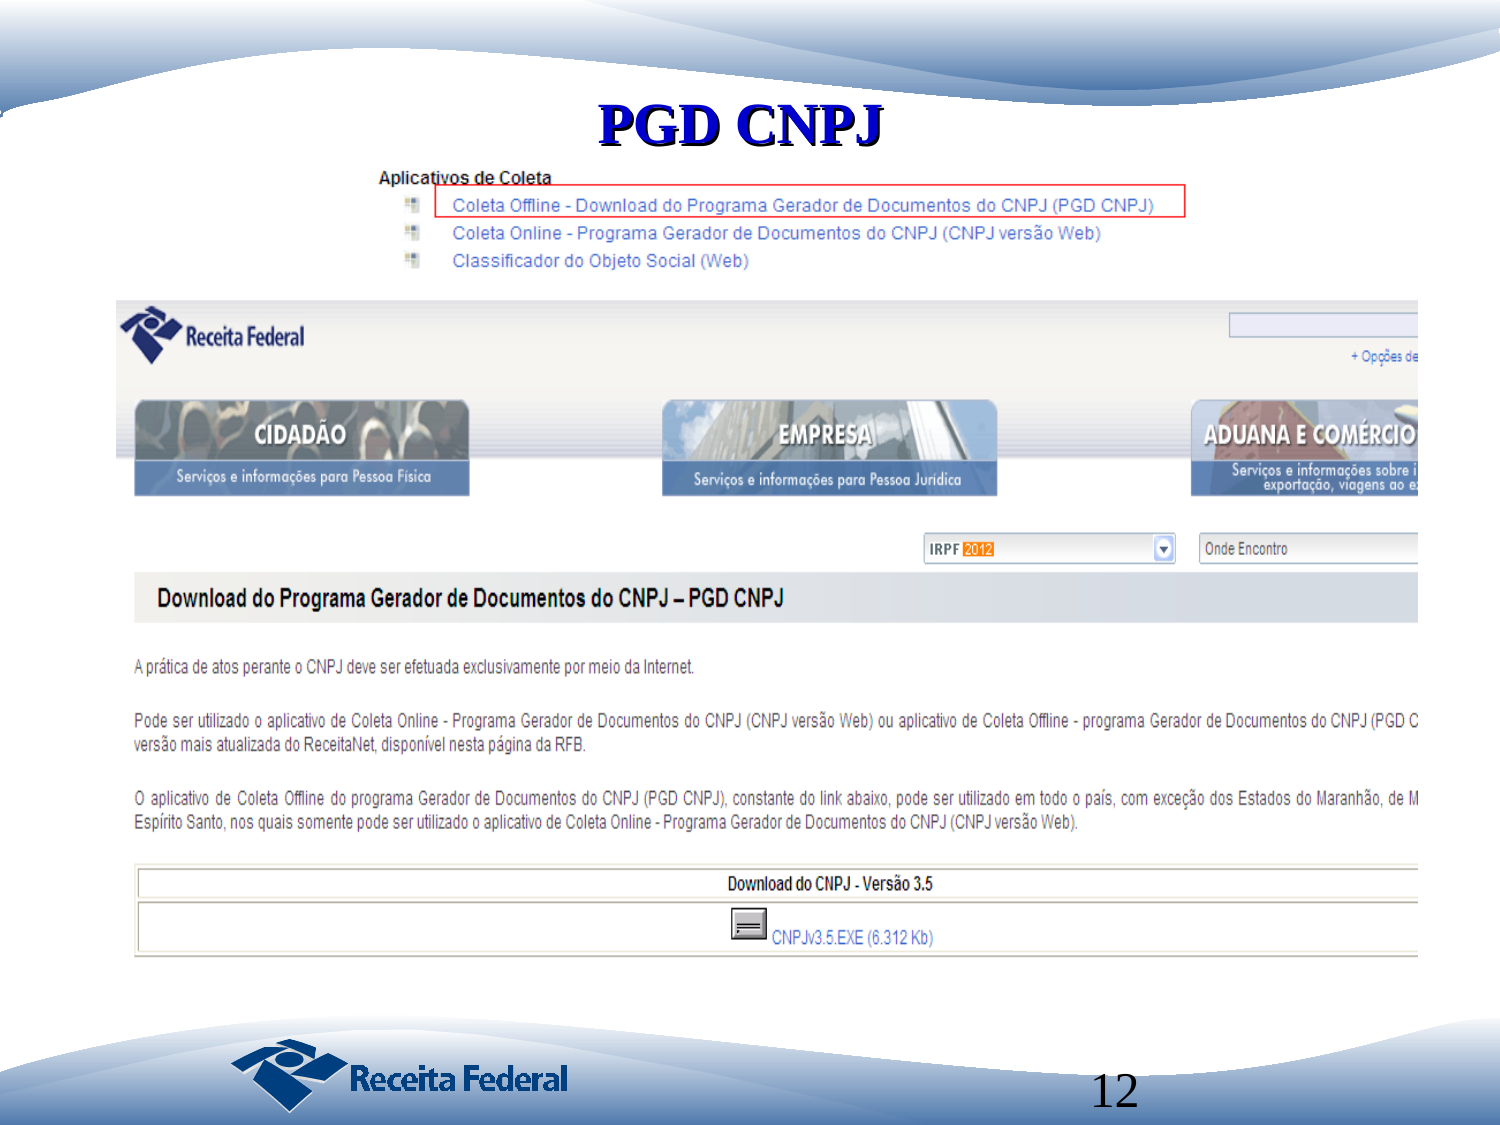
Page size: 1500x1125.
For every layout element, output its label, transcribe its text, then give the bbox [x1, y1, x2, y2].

text_box PGD CNPJ [582, 78, 899, 164]
picture [116, 300, 1418, 981]
picture [229, 1037, 575, 1117]
picture [360, 164, 1196, 276]
